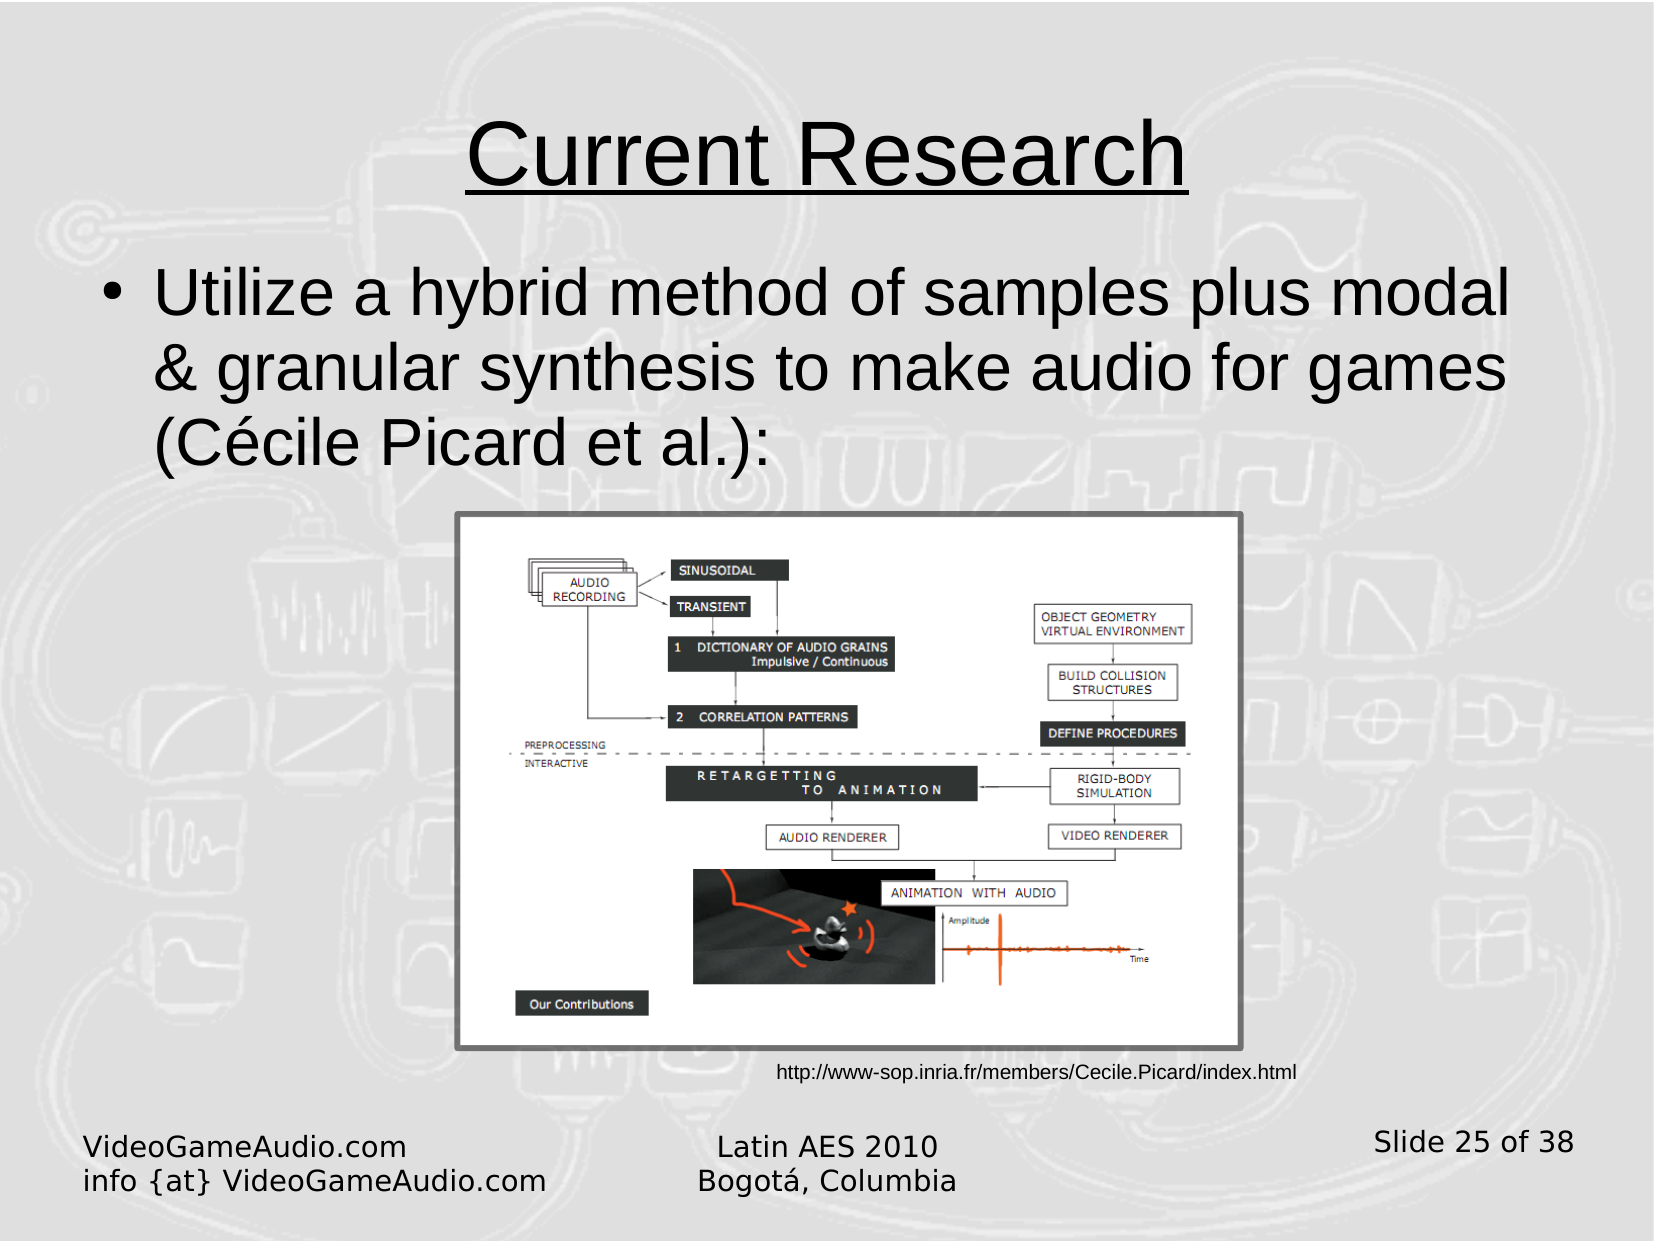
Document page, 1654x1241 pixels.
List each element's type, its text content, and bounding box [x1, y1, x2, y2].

picture [0, 2, 1654, 1241]
title Current Research [82, 49, 1572, 255]
list Utilize a hybrid method of samples plus modal & granular synthesis to make audio for games (Cécile Picard et al.): [82, 255, 1572, 1074]
